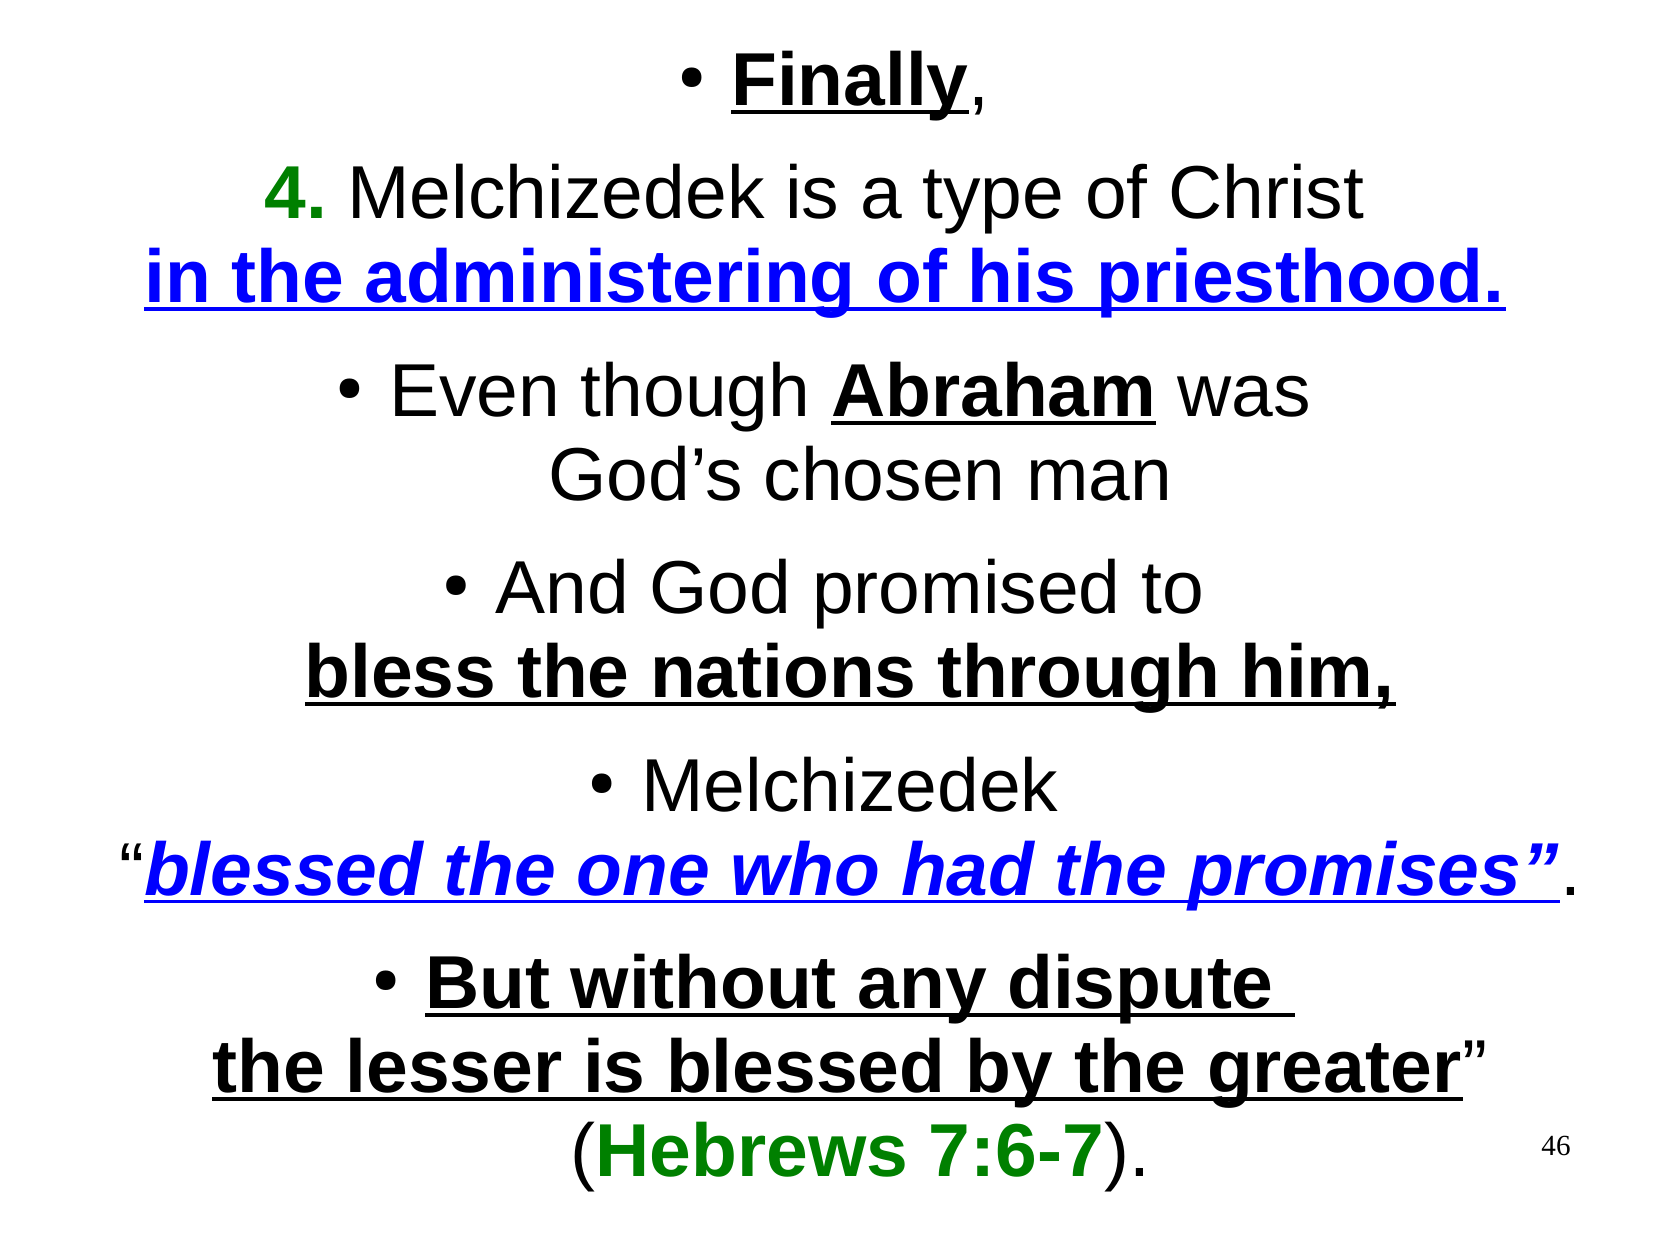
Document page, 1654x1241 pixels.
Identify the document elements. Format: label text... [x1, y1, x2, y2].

list Finally, 4. Melchizedek is a type of Christ in the administering of his priesthood. Even though Abraham was God’s chosen man And God promised to bless the nations through him, Melchizedek “blessed the one who had the promises”. But without any dispute the lesser is blessed by the greater” (Hebrews 7:6-7). [37, 37, 1613, 1238]
